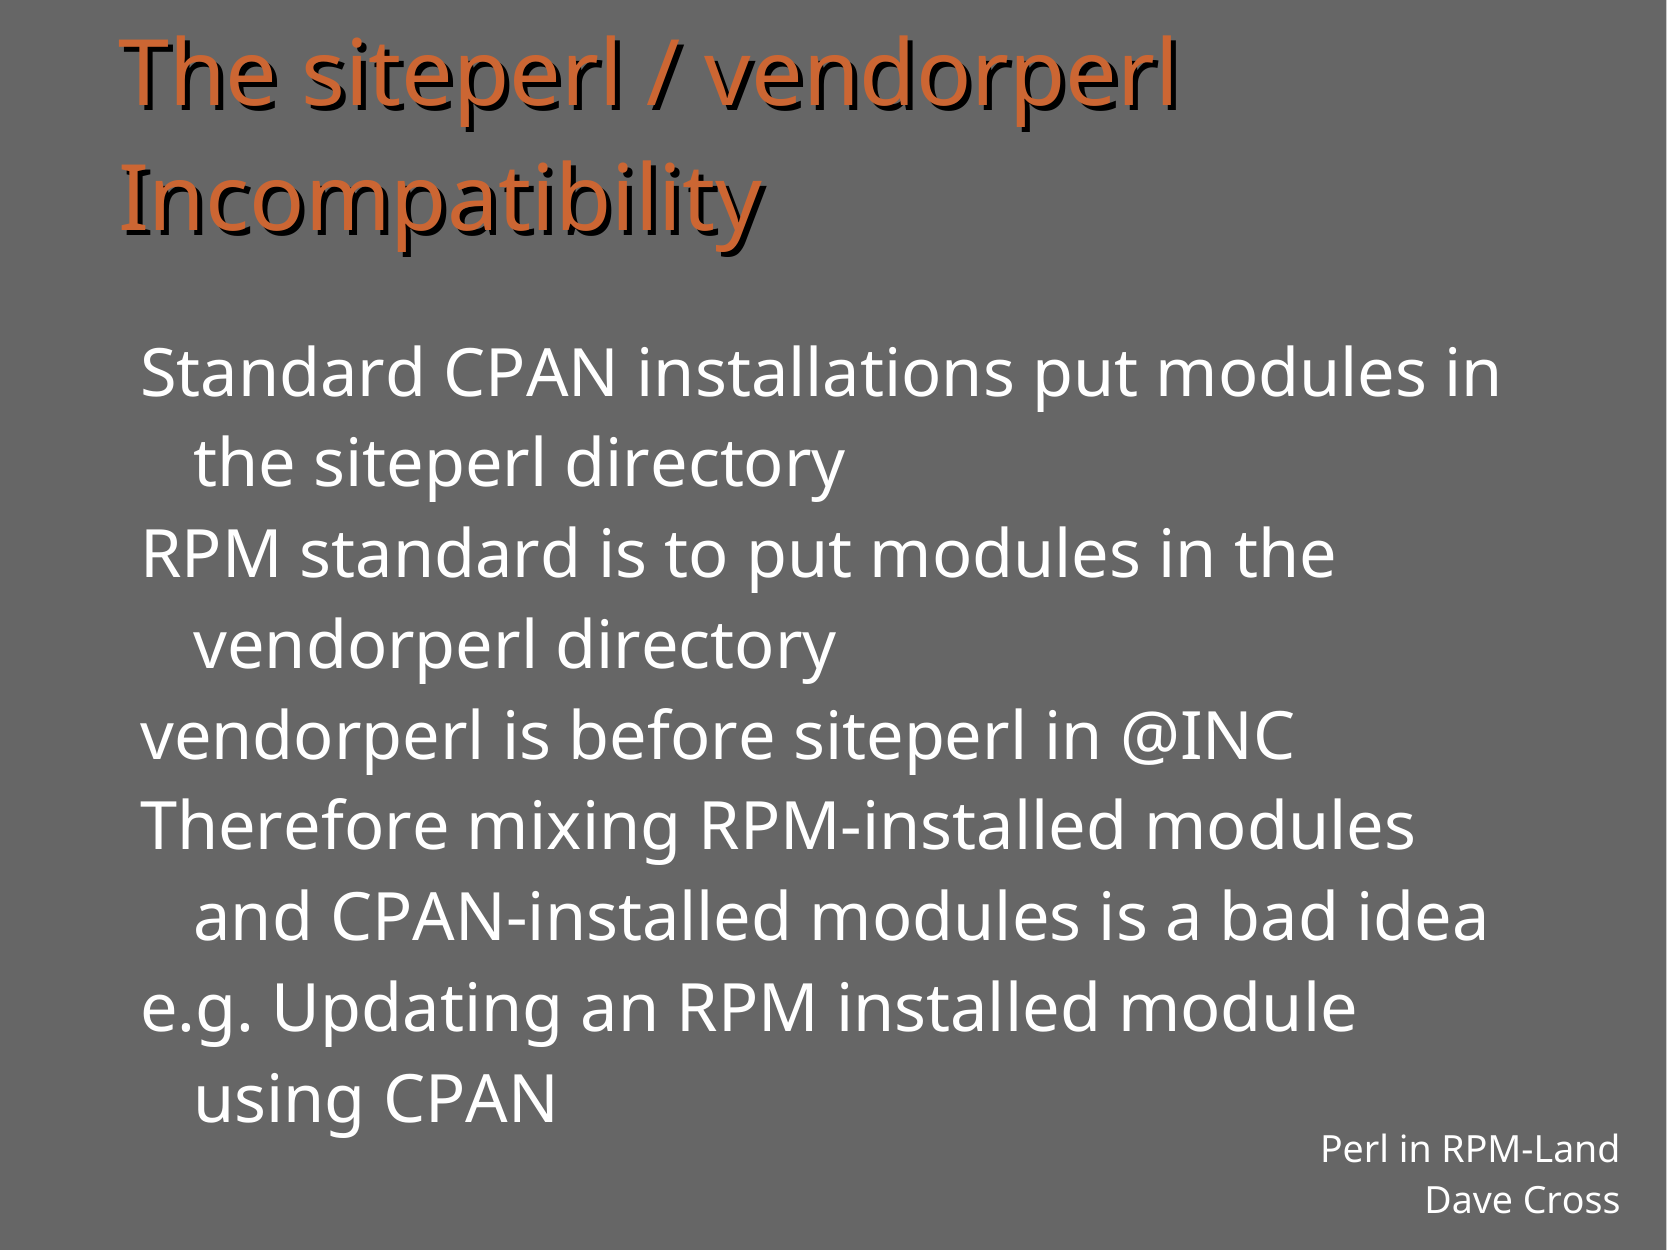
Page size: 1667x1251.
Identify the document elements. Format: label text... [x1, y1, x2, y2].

list Standard CPAN installations put modules in the siteperl directory RPM standard is to put modules in the vendorperl directory vendorperl is before siteperl in @INC Therefore mixing RPM-installed modules and CPAN-installed modules is a bad idea e.g. Updating an RPM installed module using CPAN [122, 324, 1546, 1123]
title The siteperl / vendorperl Incompatibility [118, 25, 1542, 240]
